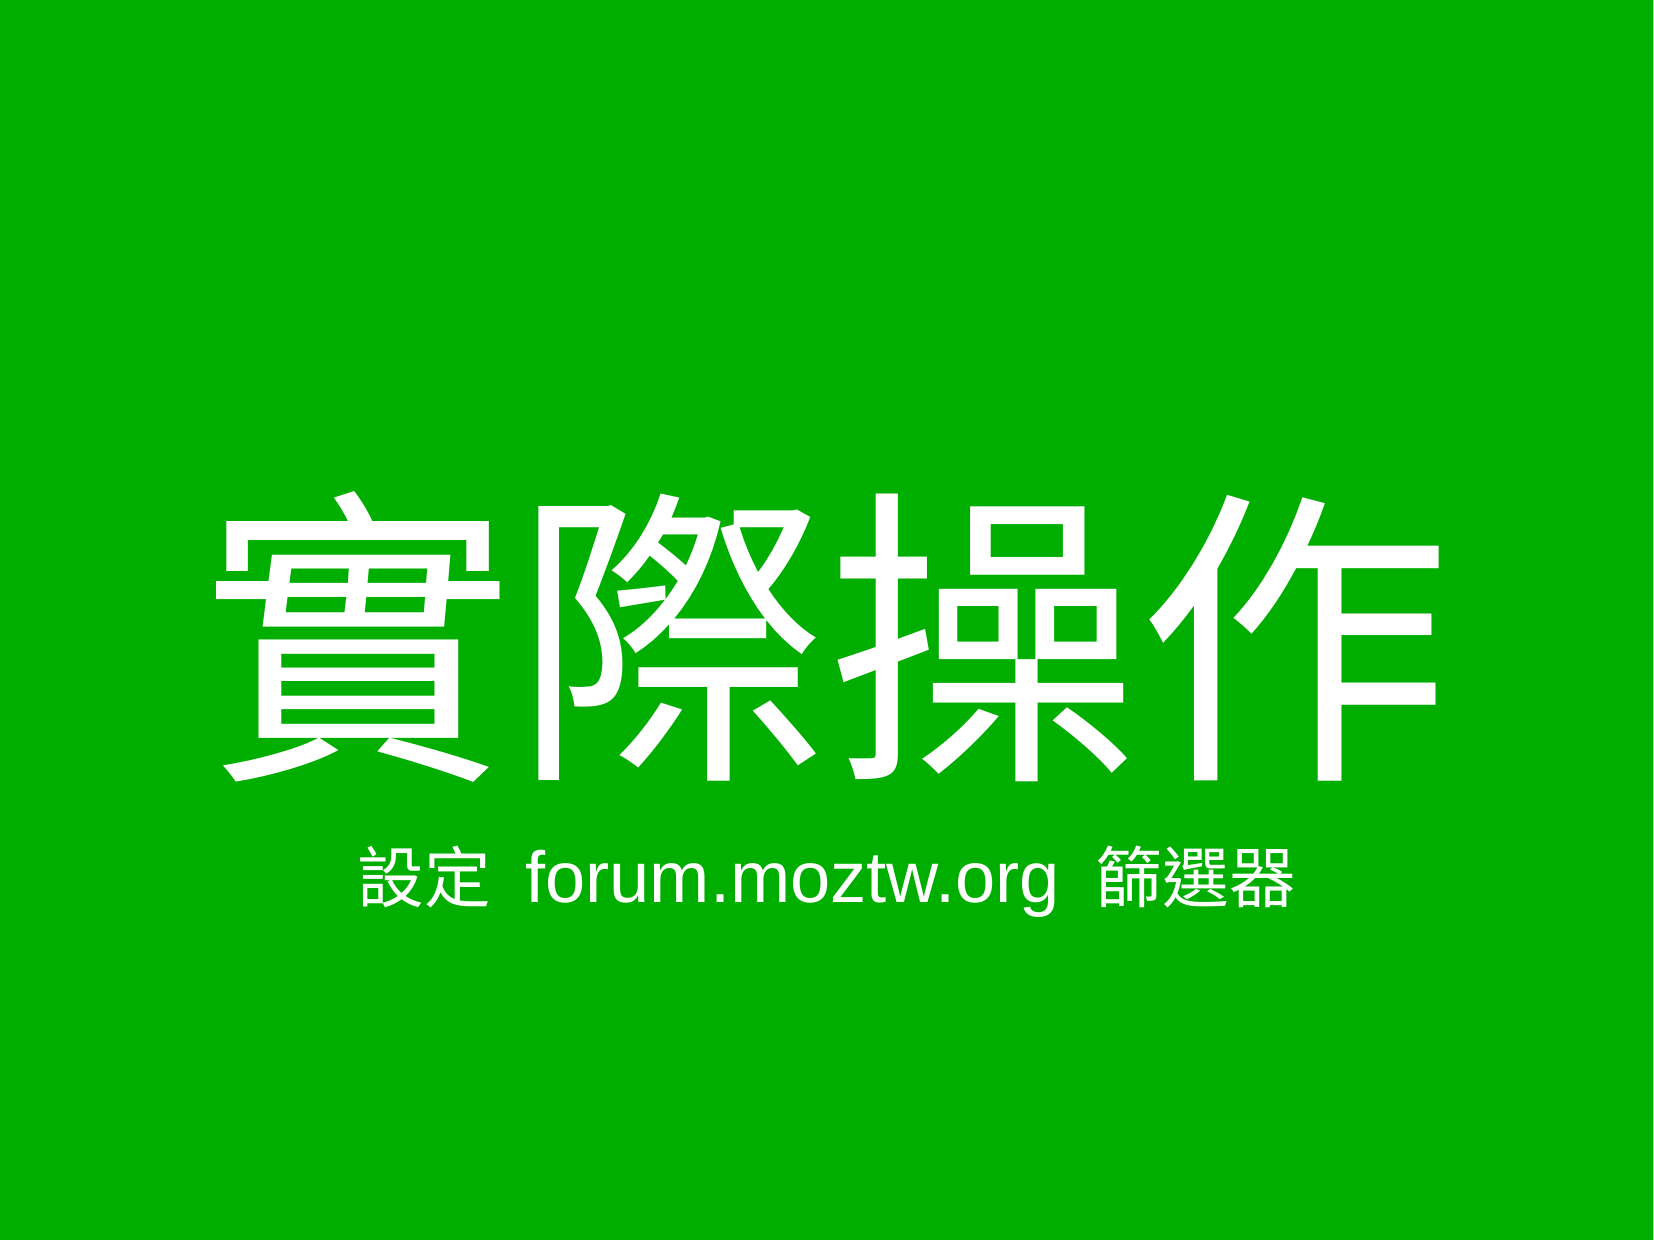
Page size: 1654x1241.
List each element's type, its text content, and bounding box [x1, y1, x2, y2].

title 實際操作 [82, 415, 1571, 824]
list 設定 forum.moztw.org 篩選器 [82, 824, 1571, 1010]
